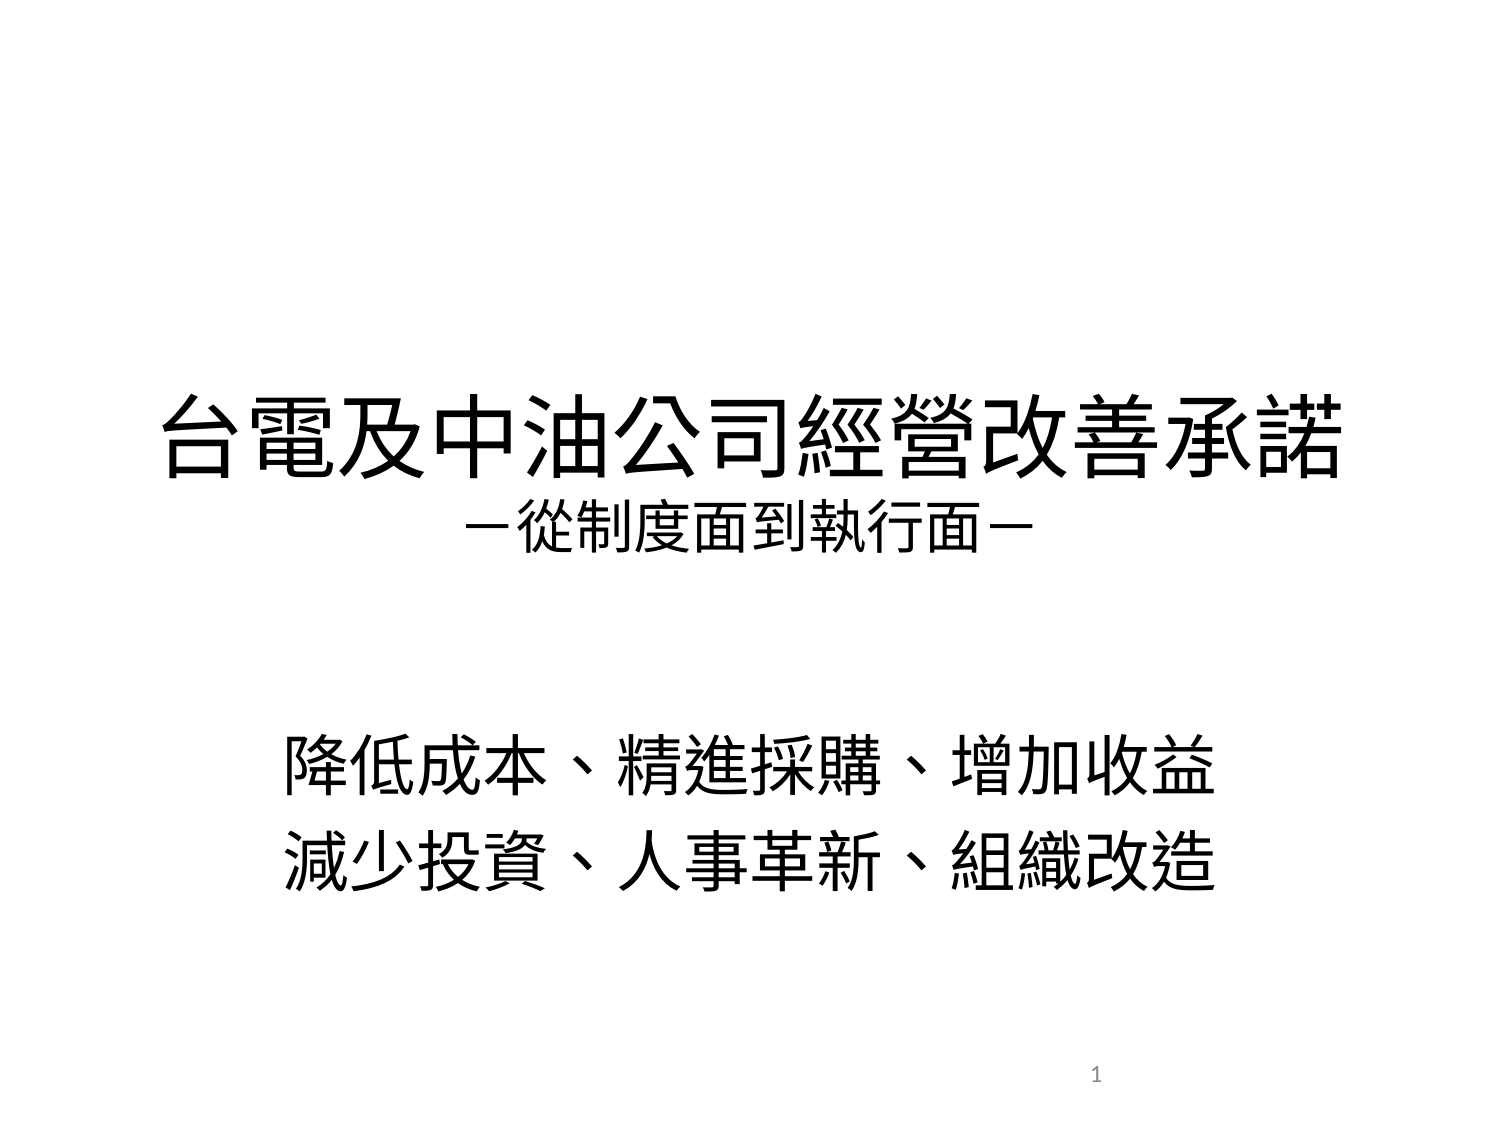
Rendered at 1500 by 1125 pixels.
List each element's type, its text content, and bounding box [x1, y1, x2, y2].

text_box [1074, 1042, 1426, 1103]
subtitle 降低成本、精進採購、增加收益 減少投資、人事革新、組織改造 [159, 716, 1341, 913]
title 台電及中油公司經營改善承諾 －從制度面到執行面－ [112, 349, 1388, 591]
